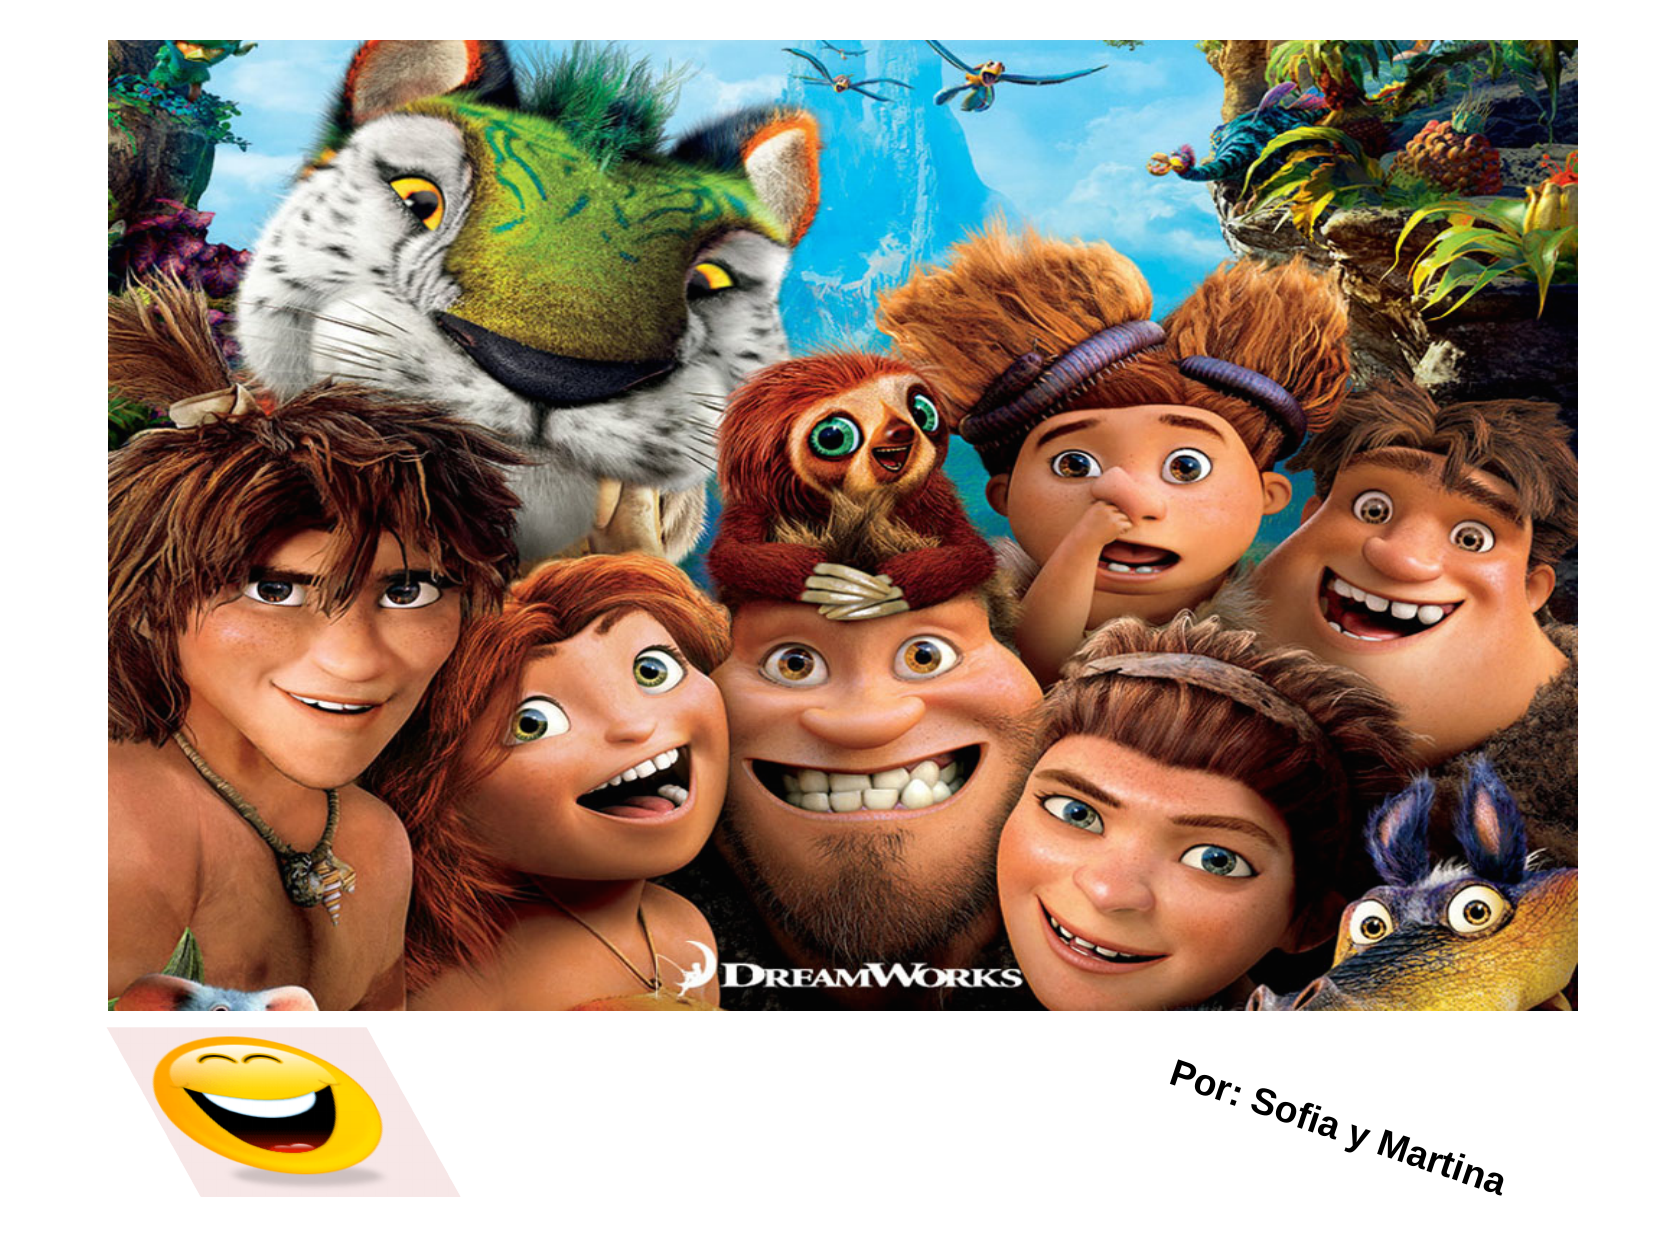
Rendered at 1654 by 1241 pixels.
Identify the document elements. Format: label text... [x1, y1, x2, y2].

picture [106, 1027, 461, 1197]
picture [108, 40, 1578, 1011]
text_box Por: Sofia y Martina [1148, 1039, 1592, 1238]
